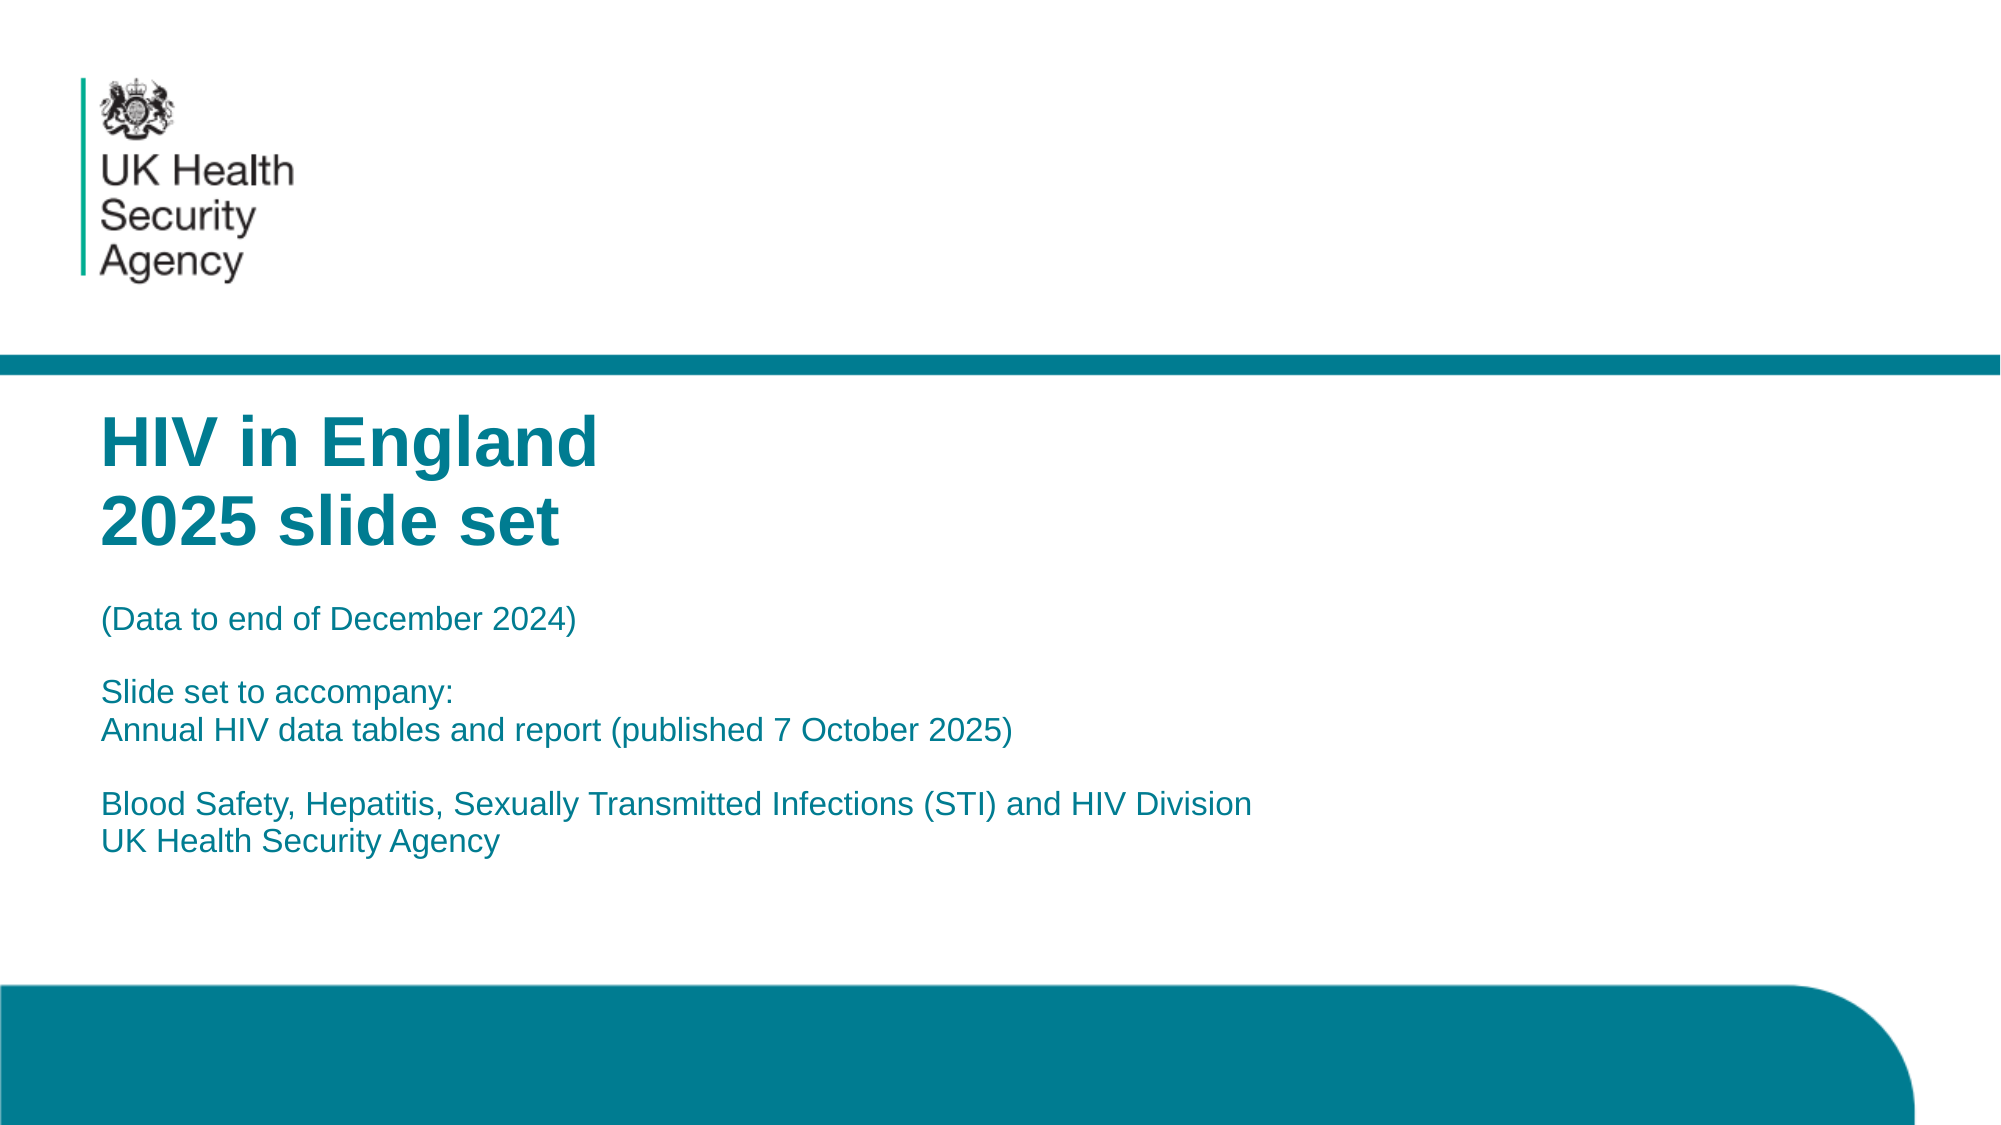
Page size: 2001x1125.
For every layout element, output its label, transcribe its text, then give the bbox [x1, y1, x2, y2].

title HIV in England 2025 slide set (Data to end of December 2024) Slide set to accompany: Annual HIV data tables and report (published 7 October 2025) Blood Safety, Hepatitis, Sexually Transmitted Infections (STI) and HIV Division UK Health Security Agency [85, 394, 1806, 964]
